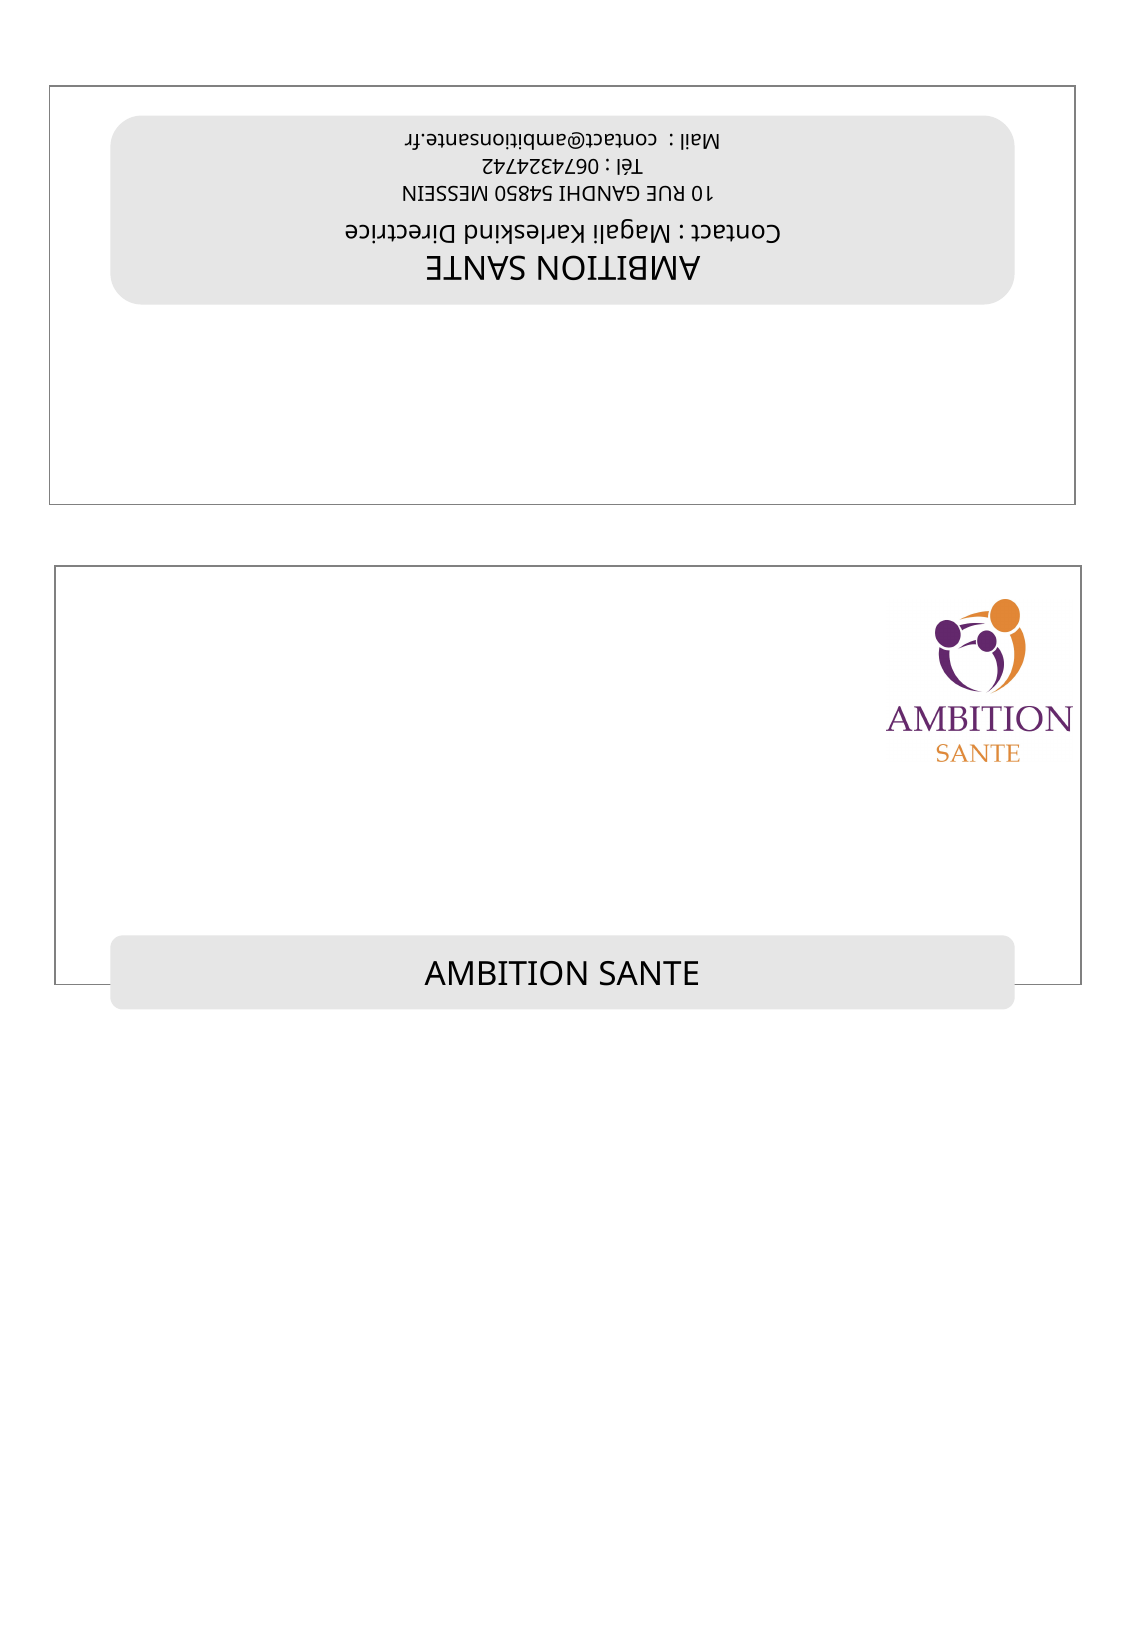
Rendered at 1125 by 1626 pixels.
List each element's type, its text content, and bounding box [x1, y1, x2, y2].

text_box AMBITION SANTE [110, 935, 1015, 1010]
picture [886, 599, 1073, 762]
text_box AMBITION SANTE Contact : Magali Karleskind Directrice 10 RUE GANDHI 54850 MESSEIN Tél : 0674324742 Mail : contact@ambitionsante.fr [110, 115, 1015, 305]
